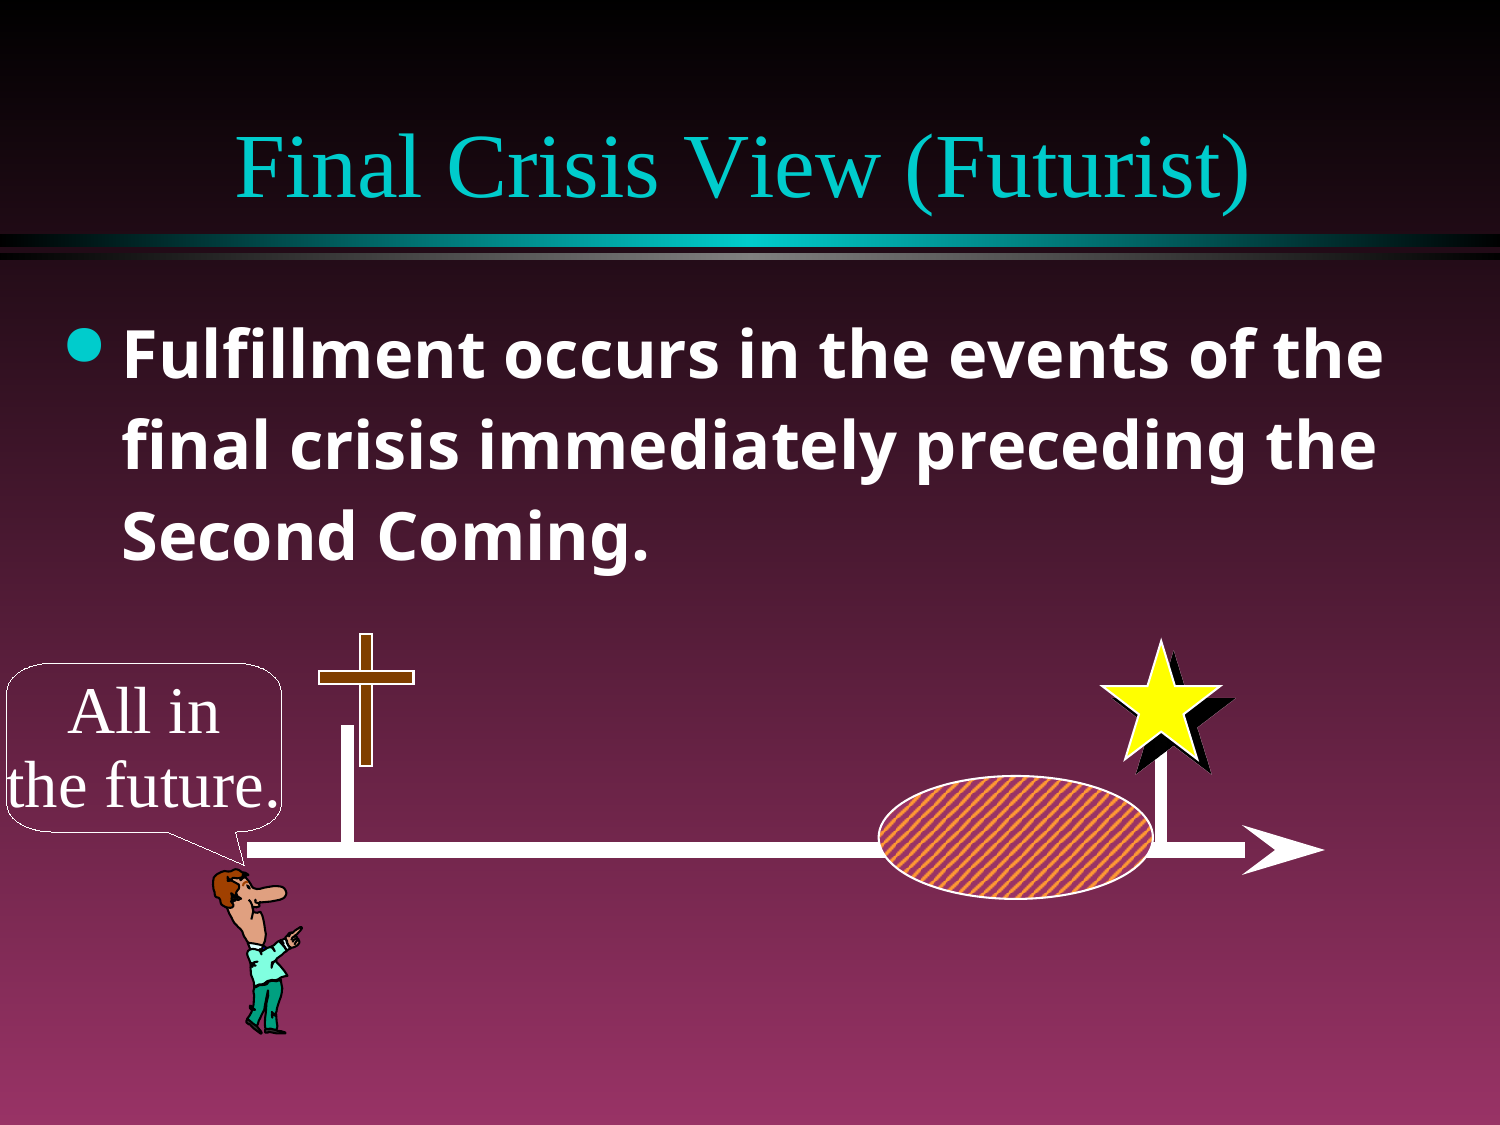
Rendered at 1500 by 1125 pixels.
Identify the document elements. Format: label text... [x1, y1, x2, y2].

text_box [878, 775, 1153, 899]
title Final Crisis View (Futurist) [99, 37, 1388, 225]
text_box All in the future. [6, 663, 282, 866]
text_box [265, 1029, 286, 1034]
list Fulfillment occurs in the events of the final crisis immediately preceding the Second Coming. [50, 299, 1450, 588]
text_box [318, 633, 414, 767]
text_box [246, 1017, 262, 1034]
text_box [1102, 641, 1221, 760]
text_box [213, 869, 300, 987]
text_box [291, 927, 302, 936]
